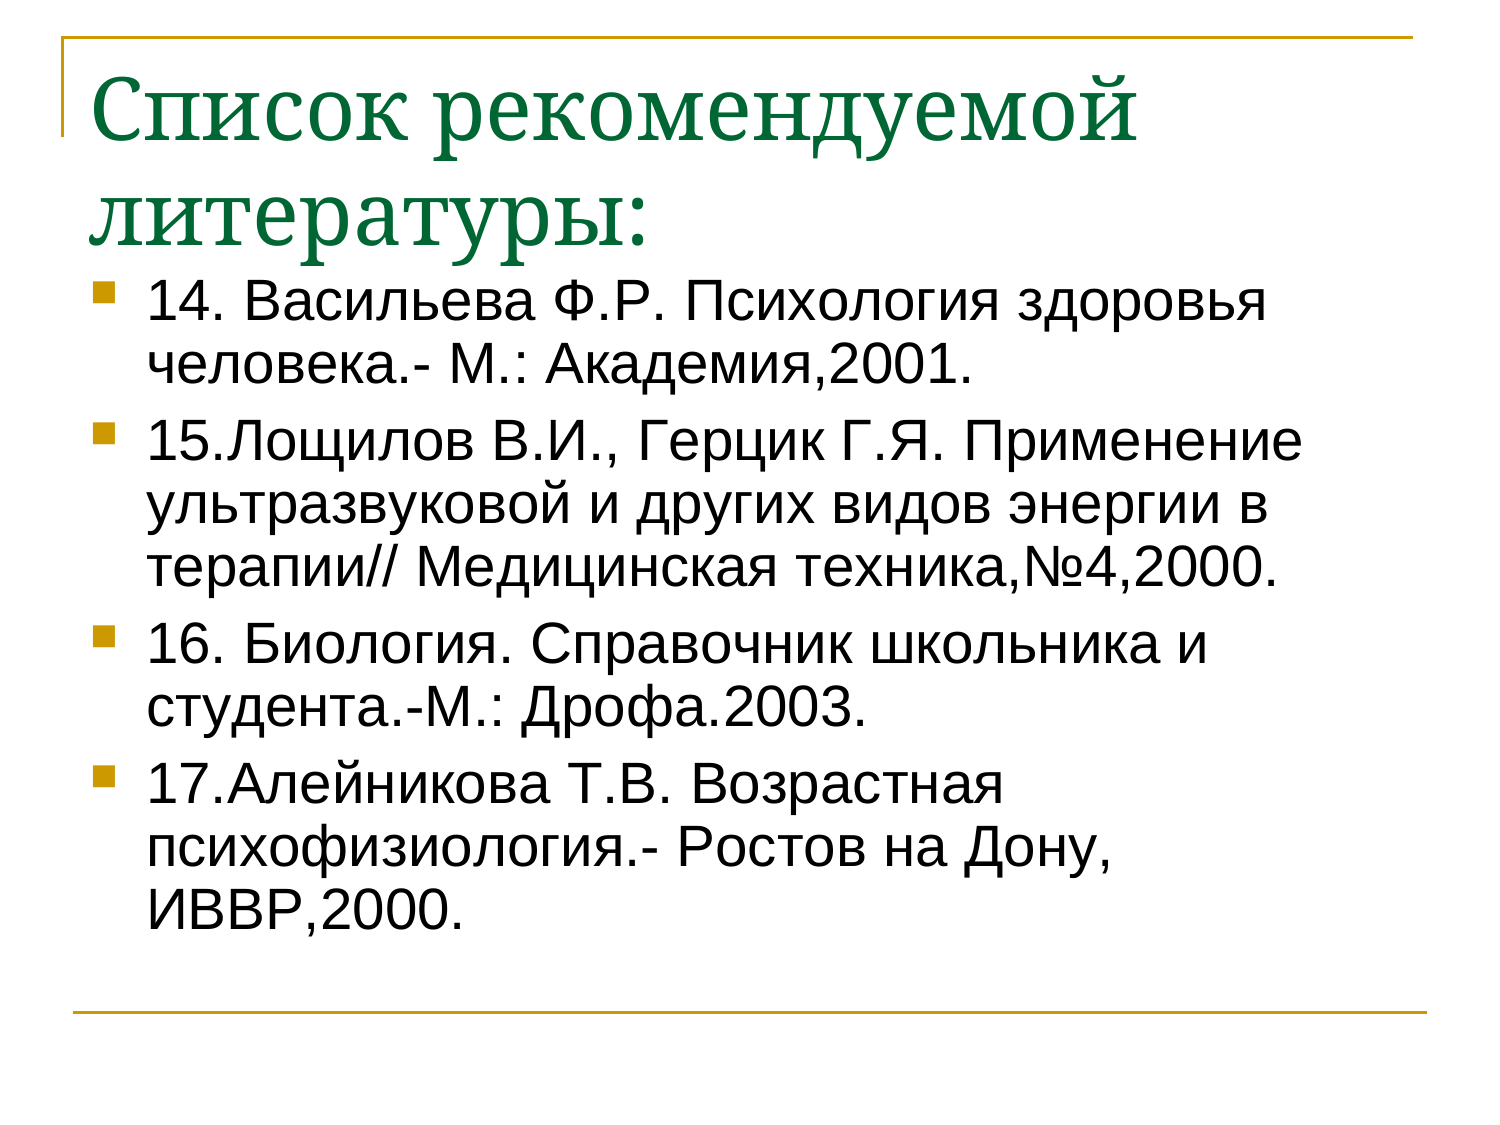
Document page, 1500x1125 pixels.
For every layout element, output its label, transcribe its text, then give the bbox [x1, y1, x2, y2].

title Список рекомендуемой литературы: [75, 45, 1426, 262]
list 14. Васильева Ф.Р. Психология здоровья человека.- М.: Академия,2001. 15.Лощилов В.И., Герцик Г.Я. Применение ультразвуковой и других видов энергии в терапии// Медицинская техника,№4,2000. 16. Биология. Справочник школьника и студента.-М.: Дрофа.2003. 17.Алейникова Т.В. Возрастная психофизиология.- Ростов на Дону, ИВВР,2000. [75, 262, 1426, 1006]
